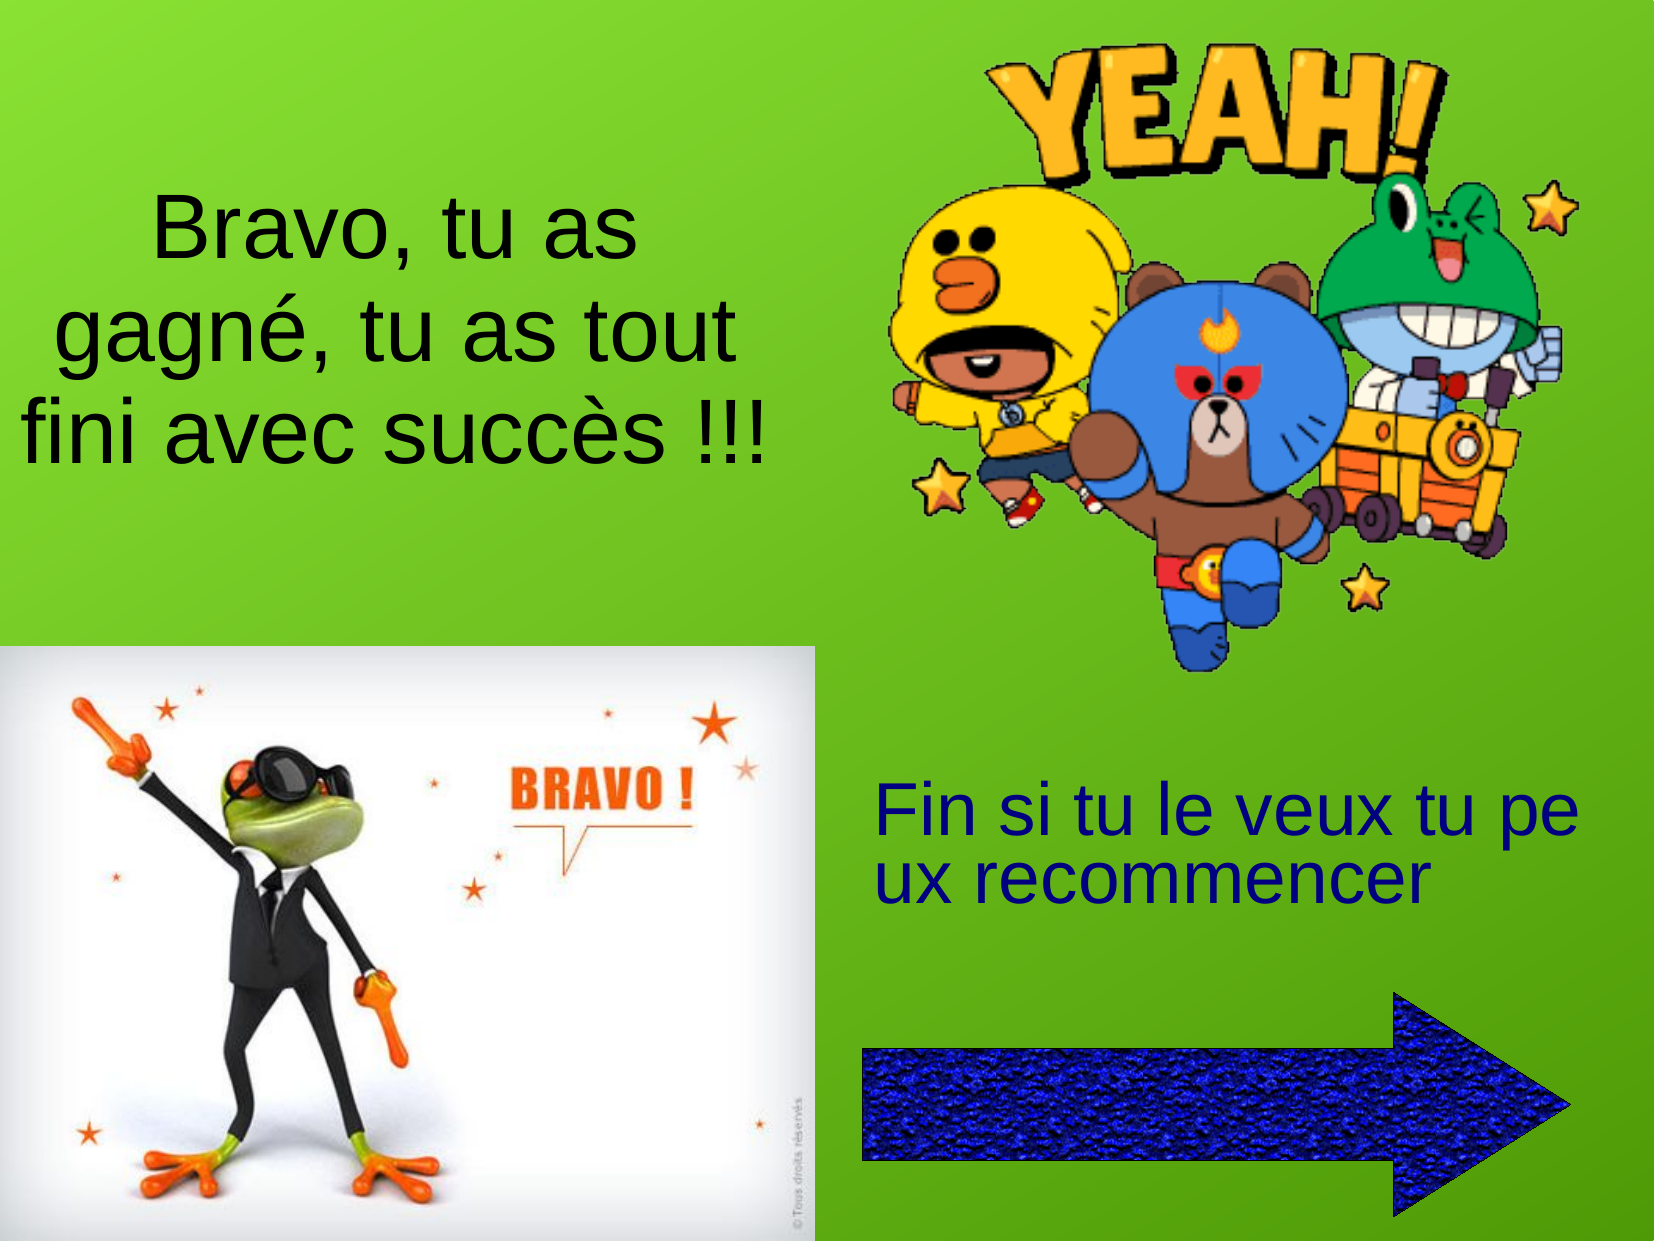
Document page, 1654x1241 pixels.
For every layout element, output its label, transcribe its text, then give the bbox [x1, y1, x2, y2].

text_box [862, 992, 1571, 1217]
title Bravo, tu as gagné, tu as tout fini avec succès !!! [0, 45, 792, 615]
picture [0, 3, 1652, 1241]
list Fin si tu le veux tu peux recommencer [815, 767, 1595, 1241]
